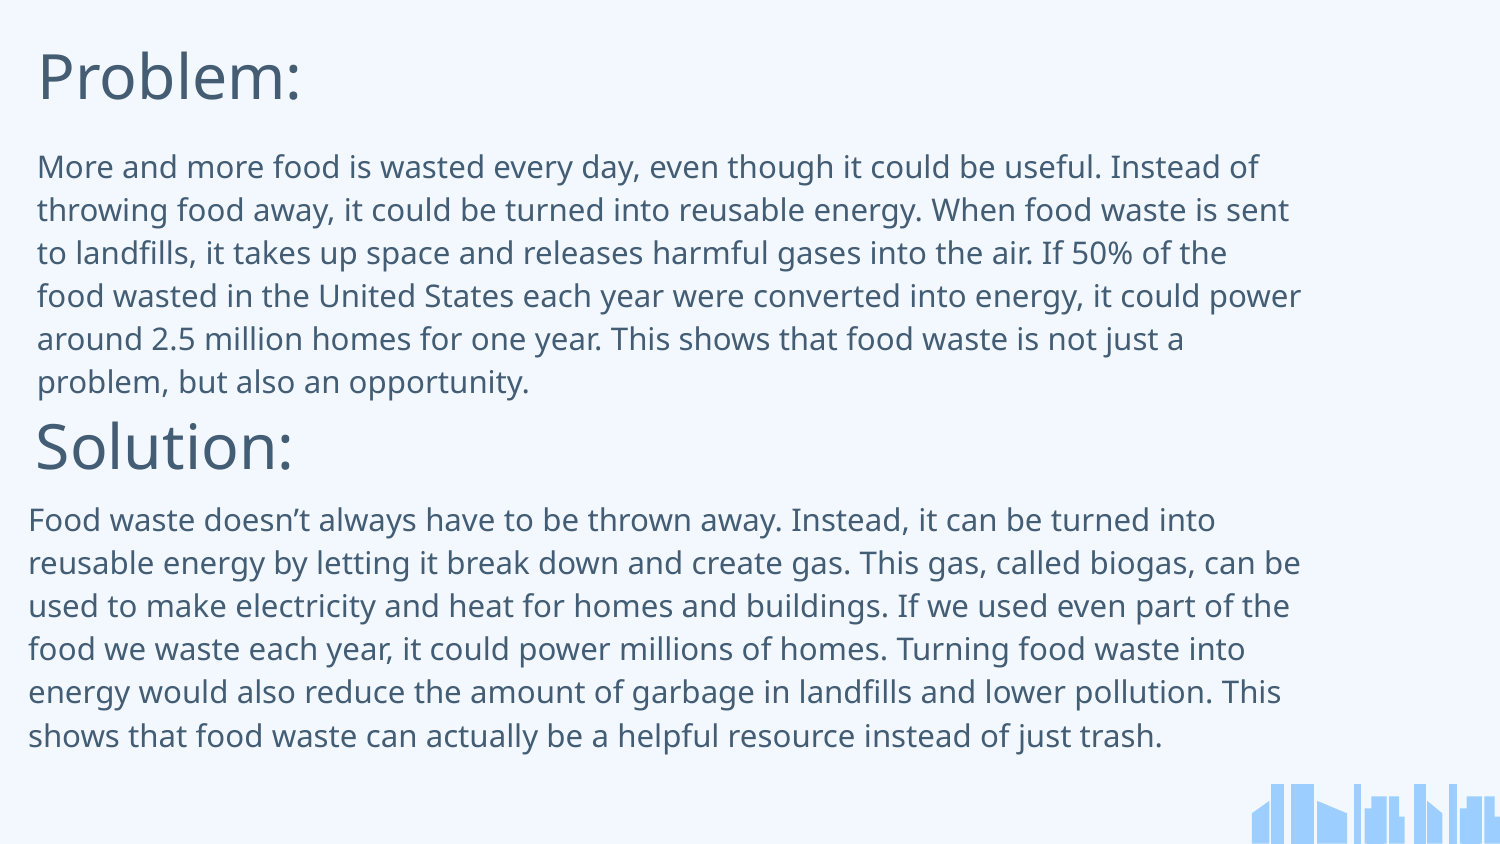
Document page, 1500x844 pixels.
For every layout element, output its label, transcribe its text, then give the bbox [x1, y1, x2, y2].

text_box Solution: [20, 391, 418, 479]
text_box More and more food is wasted every day, even though it could be useful. Instead of throwing food away, it could be turned into reusable energy. When food waste is sent to landfills, it takes up space and releases harmful gases into the air. If 50% of the food wasted in the United States each year were converted into energy, it could power around 2.5 million homes for one year. This shows that food waste is not just a problem, but also an opportunity. [21, 126, 1321, 382]
title Problem: [22, 22, 1287, 117]
text_box Food waste doesn’t always have to be thrown away. Instead, it can be turned into reusable energy by letting it break down and create gas. This gas, called biogas, can be used to make electricity and heat for homes and buildings. If we used even part of the food we waste each year, it could power millions of homes. Turning food waste into energy would also reduce the amount of garbage in landfills and lower pollution. This shows that food waste can actually be a helpful resource instead of just trash. [13, 479, 1348, 844]
